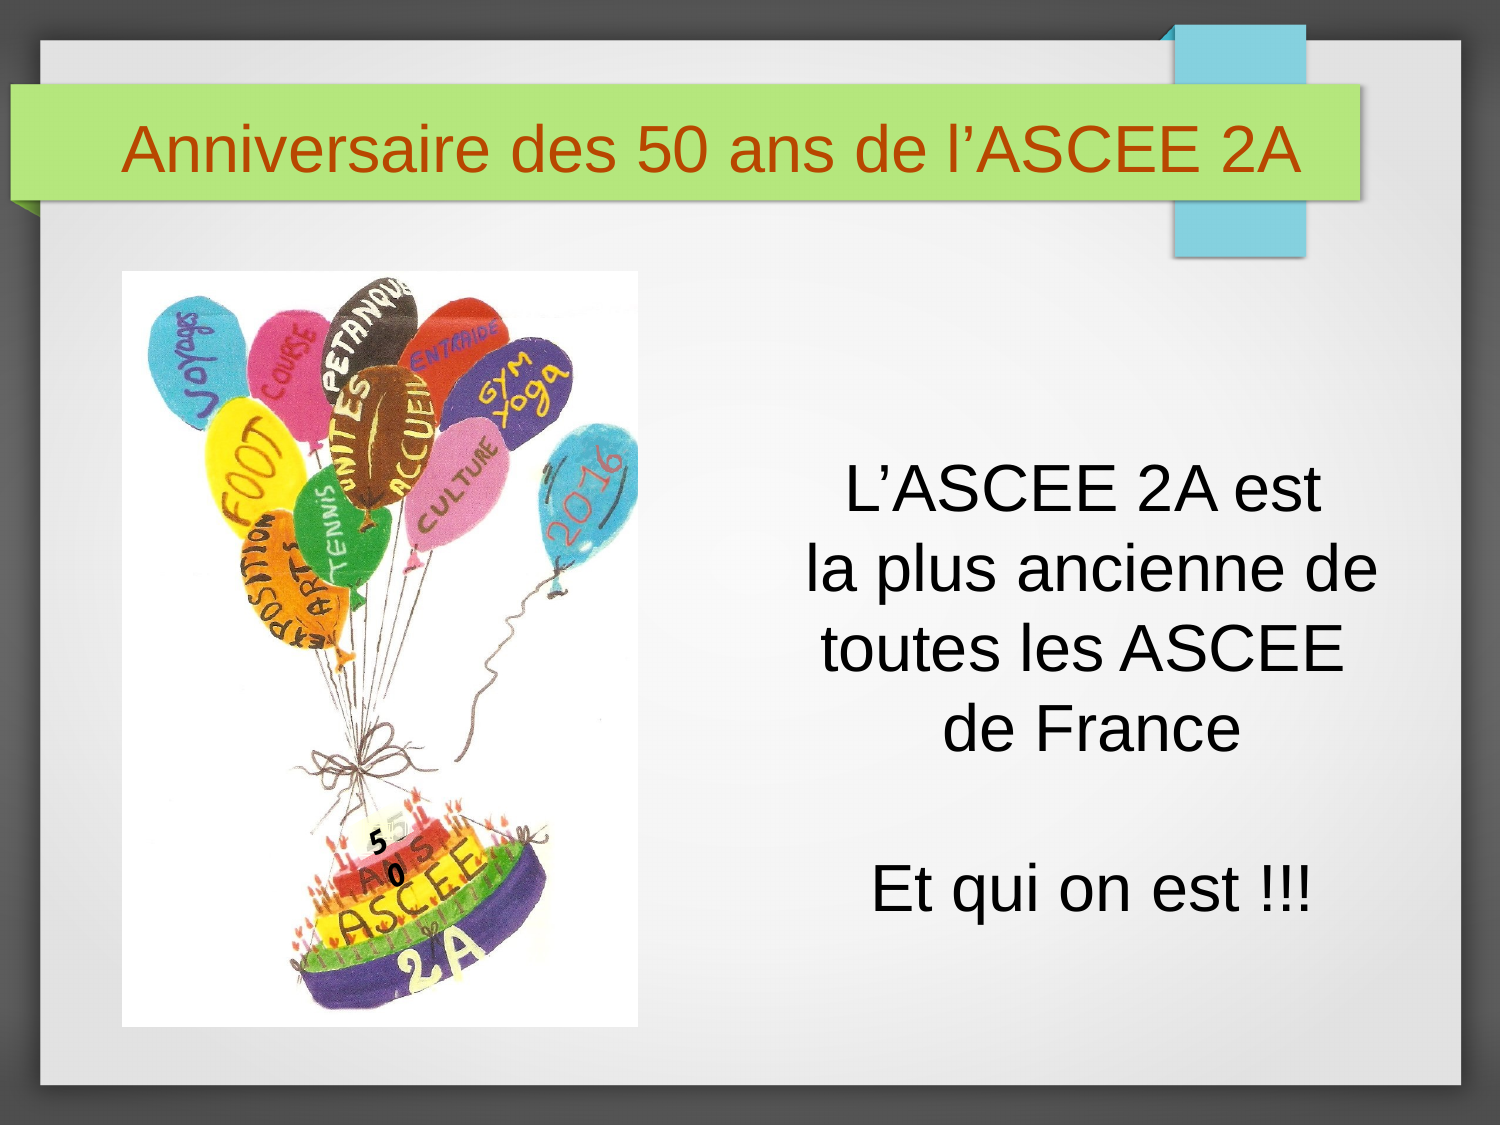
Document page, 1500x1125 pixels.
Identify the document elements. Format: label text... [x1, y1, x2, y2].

picture [0, 0, 1500, 1125]
title Anniversaire des 50 ans de l’ASCEE 2A [106, 59, 1416, 247]
subtitle L’ASCEE 2A est la plus ancienne de toutes les ASCEE de France Et qui on est !!! [767, 437, 1418, 932]
text_box 50 [343, 800, 415, 861]
